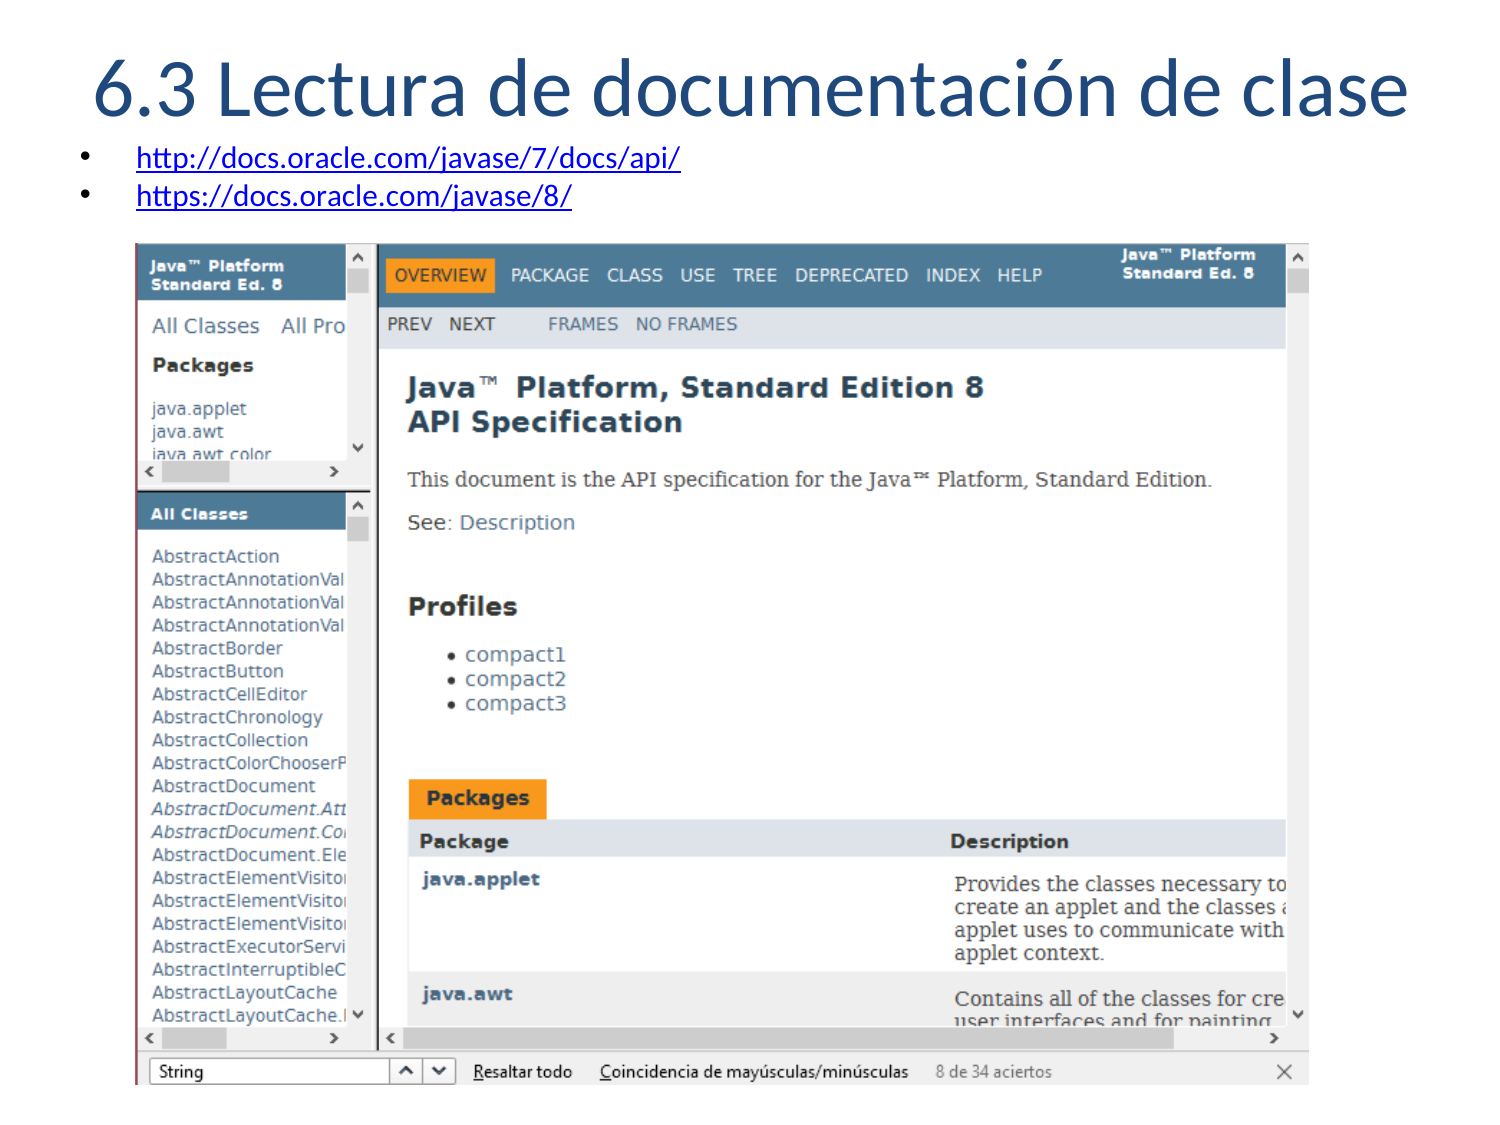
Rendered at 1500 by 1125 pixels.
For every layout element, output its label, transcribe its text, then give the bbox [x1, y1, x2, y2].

list http://docs.oracle.com/javase/7/docs/api/ https://docs.oracle.com/javase/8/ [64, 137, 1415, 225]
title 6.3 Lectura de documentación de clase [76, 30, 1427, 135]
picture [135, 243, 1309, 1085]
